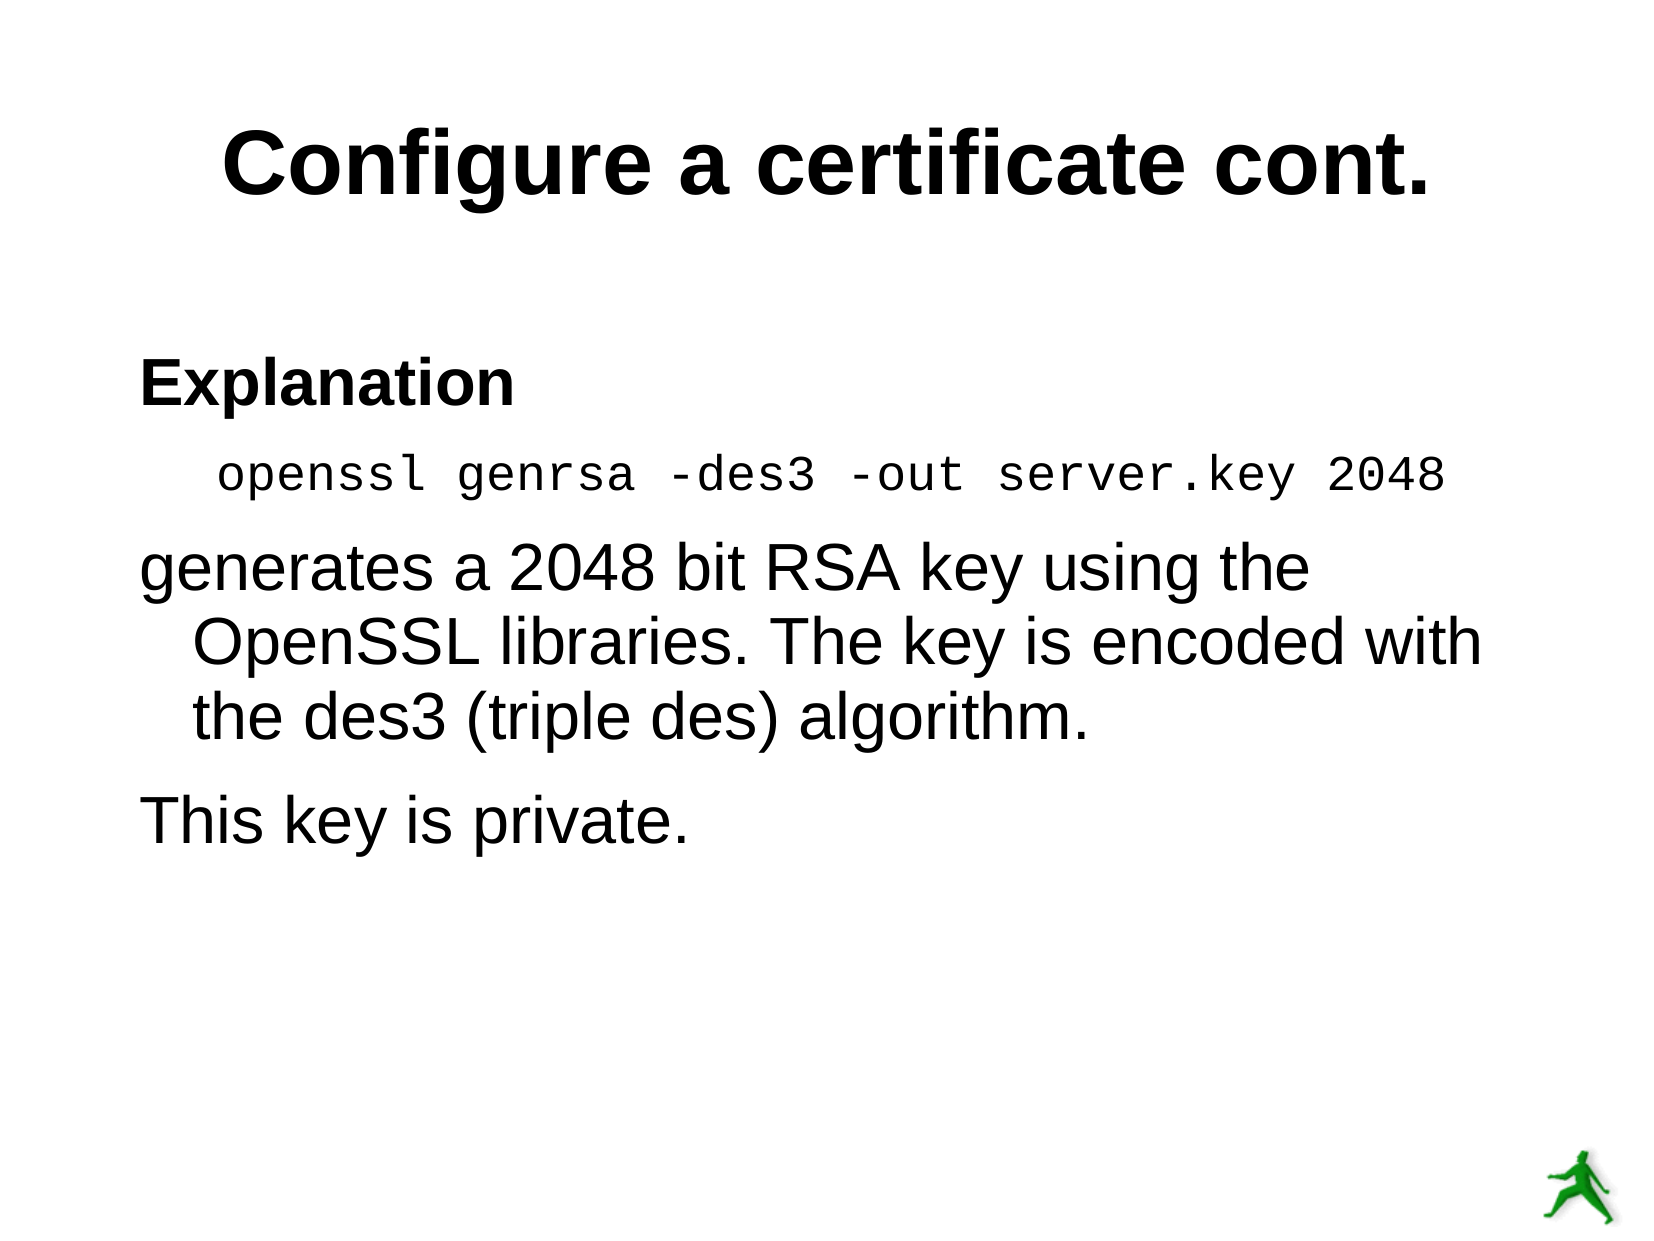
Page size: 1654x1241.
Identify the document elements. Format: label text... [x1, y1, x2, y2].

list Explanation openssl genrsa -des3 -out server.key 2048 generates a 2048 bit RSA key using the OpenSSL libraries. The key is encoded with the des3 (triple des) algorithm. This key is private. [121, 344, 1534, 1127]
picture [1541, 1135, 1634, 1227]
title Configure a certificate cont. [121, 73, 1534, 253]
